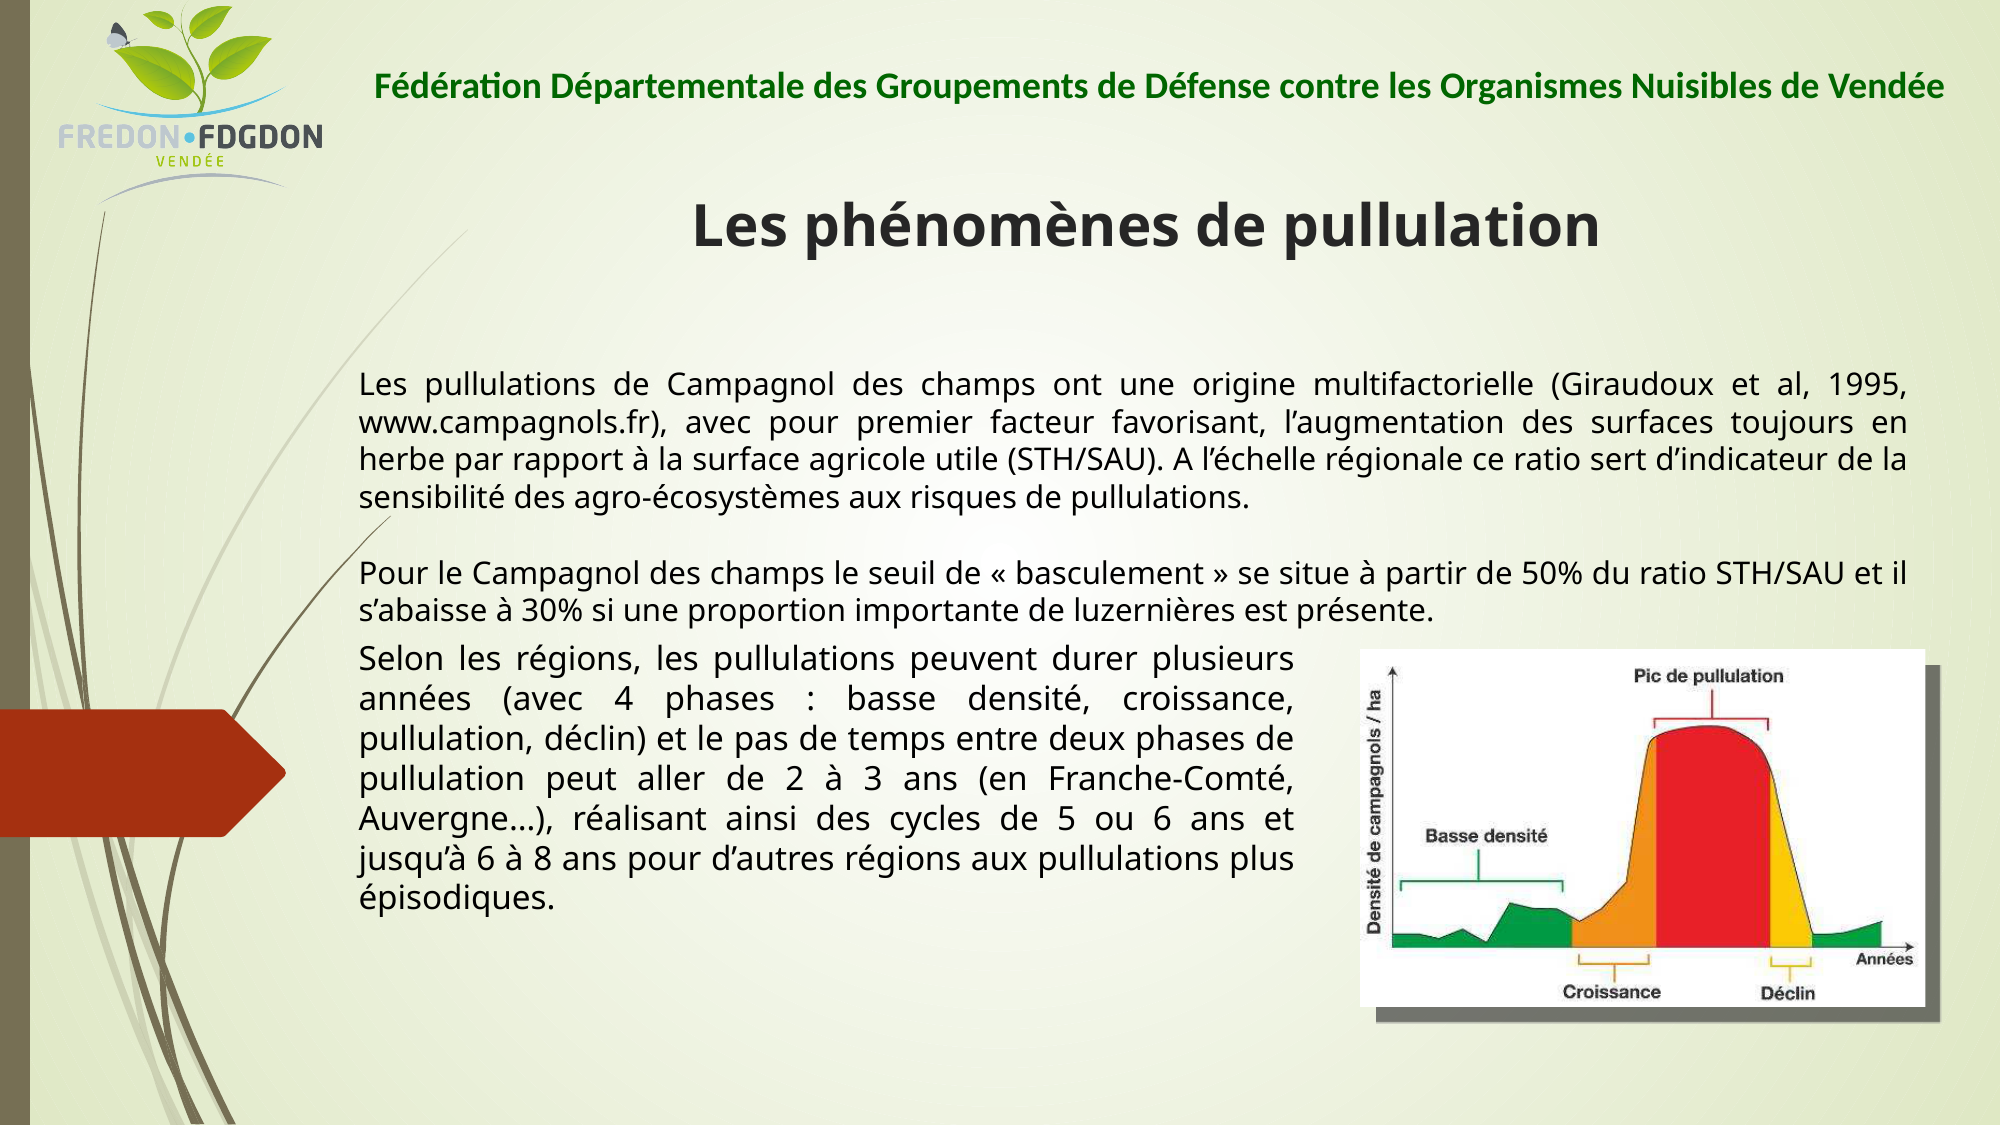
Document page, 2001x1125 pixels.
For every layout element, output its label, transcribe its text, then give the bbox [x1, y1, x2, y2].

subtitle Les pullulations de Campagnol des champs ont une origine multifactorielle (Giraudoux et al, 1995, www.campagnols.fr), avec pour premier facteur favorisant, l’augmentation des surfaces toujours en herbe par rapport à la surface agricole utile (STH/SAU). A l’échelle régionale ce ratio sert d’indicateur de la sensibilité des agro-écosystèmes aux risques de pullulations. Pour le Campagnol des champs le seuil de « basculement » se situe à partir de 50% du ratio STH/SAU et il s’abaisse à 30% si une proportion importante de luzernières est présente. [343, 319, 1926, 630]
picture [1360, 649, 1926, 1007]
text_box Fédération Départementale des Groupements de Défense contre les Organismes Nuisibles de Vendée [322, 54, 2000, 114]
text_box Selon les régions, les pullulations peuvent durer plusieurs années (avec 4 phases : basse densité, croissance, pullulation, déclin) et le pas de temps entre deux phases de pullulation peut aller de 2 à 3 ans (en Franche-Comté, Auvergne…), réalisant ainsi des cycles de 5 ou 6 ans et jusqu’à 6 à 8 ans pour d’autres régions aux pullulations plus épisodiques. [343, 629, 1333, 960]
title Les phénomènes de pullulation [376, 168, 1926, 266]
picture [59, 0, 322, 206]
